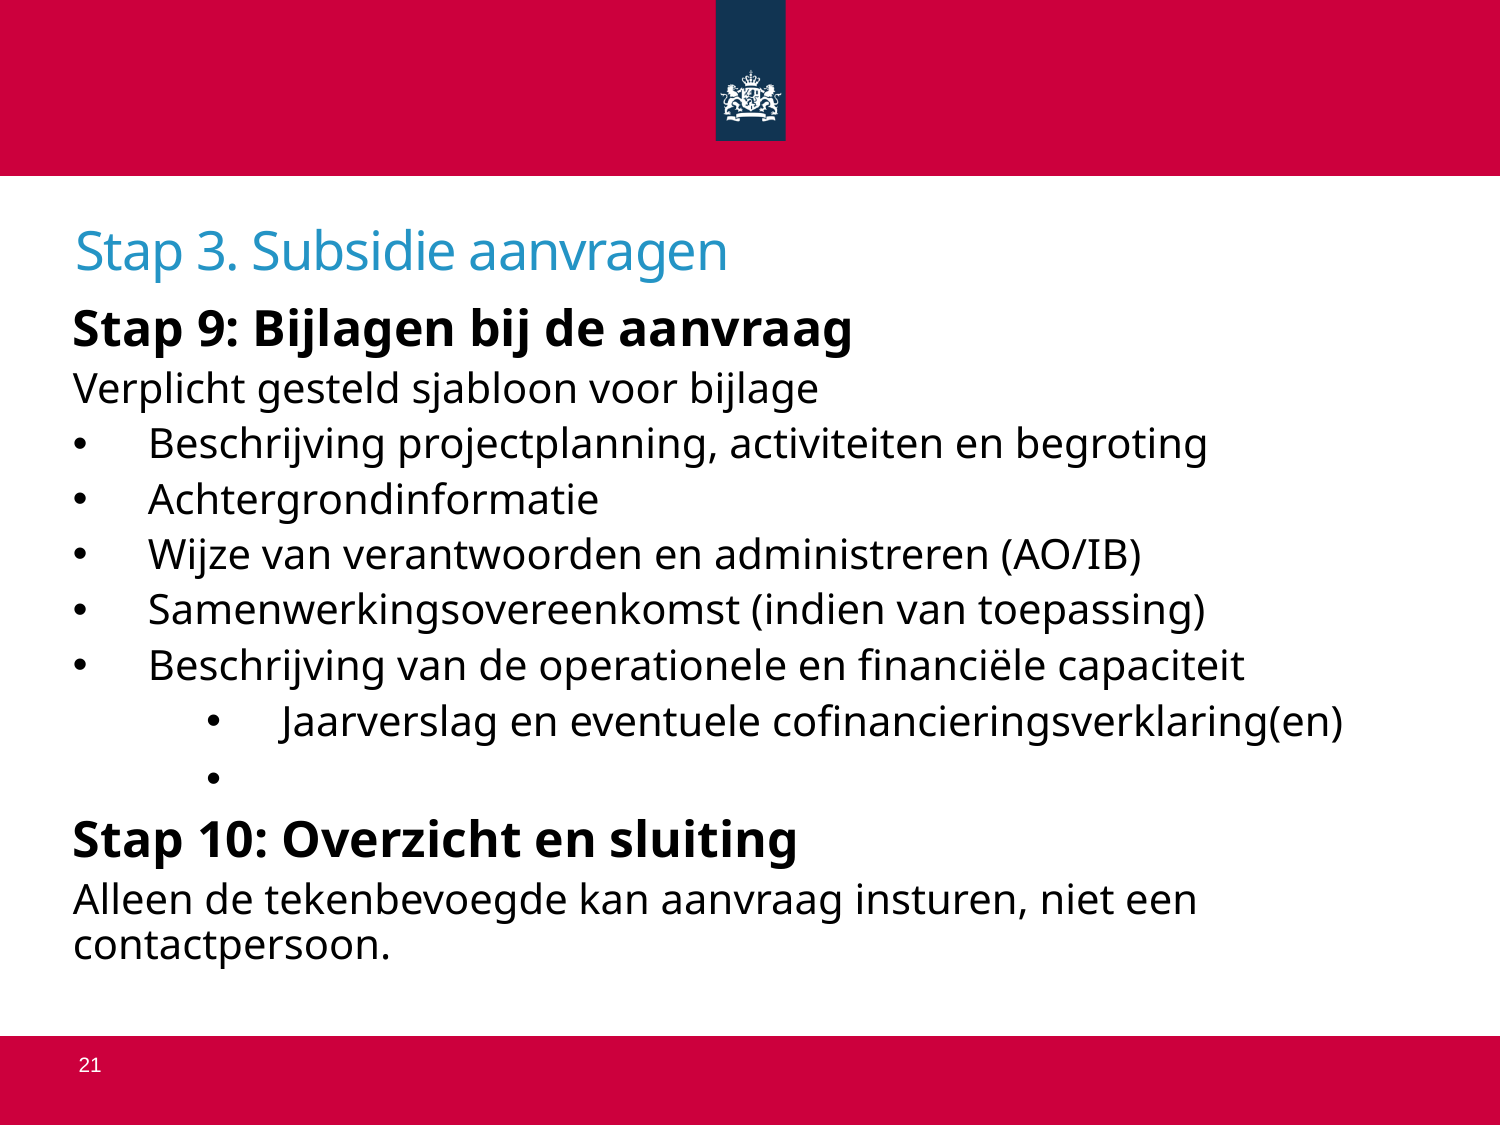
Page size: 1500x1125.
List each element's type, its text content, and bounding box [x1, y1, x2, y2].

text_box [63, 1043, 181, 1104]
title Stap 3. Subsidie aanvragen [60, 202, 1348, 297]
list Stap 9: Bijlagen bij de aanvraag Verplicht gesteld sjabloon voor bijlage Beschrijving projectplanning, activiteiten en begroting Achtergrondinformatie Wijze van verantwoorden en administreren (AO/IB) Samenwerkingsovereenkomst (indien van toepassing) Beschrijving van de operationele en financiële capaciteit Jaarverslag en eventuele cofinancieringsverklaring(en) Stap 10: Overzicht en sluiting Alleen de tekenbevoegde kan aanvraag insturen, niet een contactpersoon. [57, 295, 1408, 1020]
